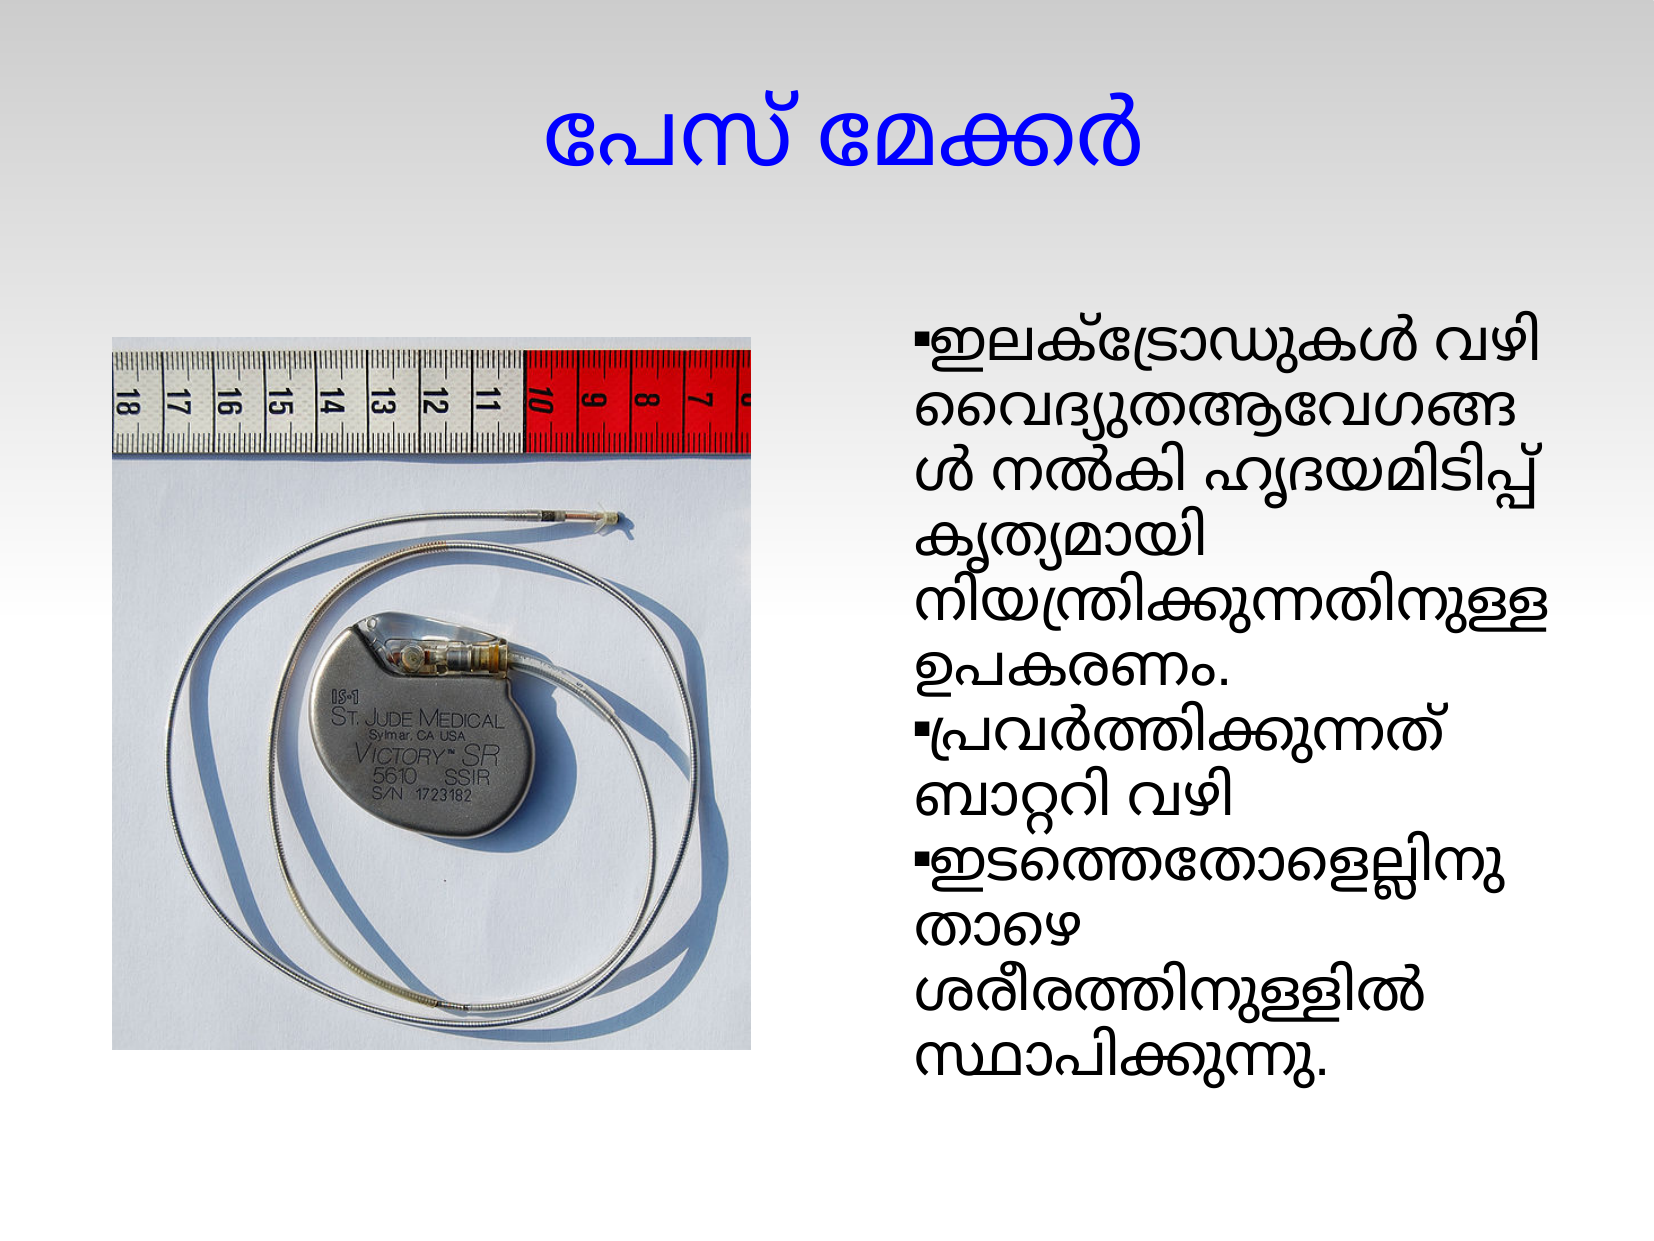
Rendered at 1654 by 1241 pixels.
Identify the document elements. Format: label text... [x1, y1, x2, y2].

text_box ഇലക്ട്രോഡുകള്‍ വഴി വൈദ്യുതആവേഗങ്ങള്‍ നല്‍കി ഹൃദയമിടിപ്പ് കൃത്യമായി നിയന്ത്രിക്കുന്നതിനുള്ള ഉപകരണം. പ്രവര്‍ത്തിക്കുന്നത് ബാറ്ററി വഴി ഇടത്തെതോളെല്ലിനു താഴെ ശരീരത്തിനുള്ളില്‍ സ്ഥാപിക്കുന്നു. [900, 300, 1576, 1031]
text_box പേസ് മേക്കര്‍ [150, 75, 1538, 193]
picture [112, 337, 751, 1051]
